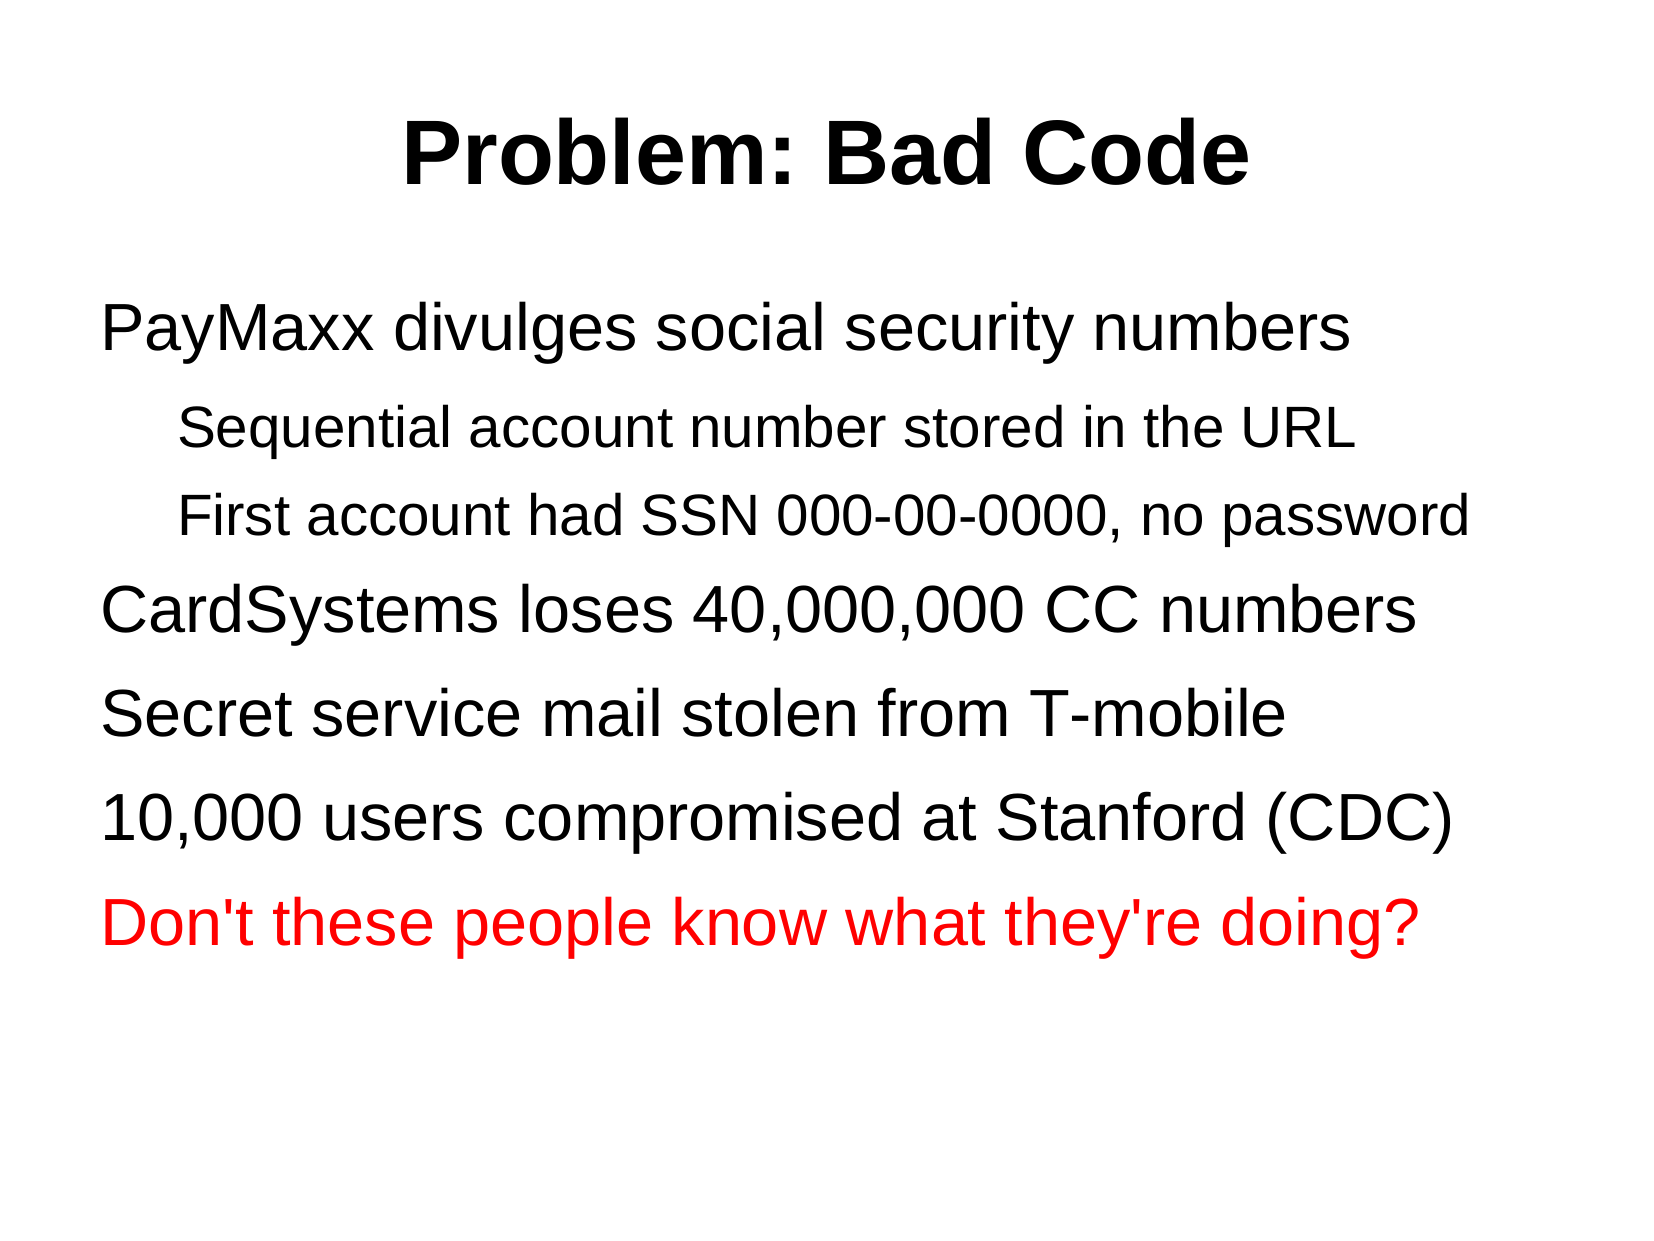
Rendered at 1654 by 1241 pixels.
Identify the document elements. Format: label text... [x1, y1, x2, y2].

list PayMaxx divulges social security numbers Sequential account number stored in the URL First account had SSN 000-00-0000, no password CardSystems loses 40,000,000 CC numbers Secret service mail stolen from T-mobile 10,000 users compromised at Stanford (CDC) Don't these people know what they're doing? [82, 290, 1571, 1109]
title Problem: Bad Code [82, 49, 1571, 257]
